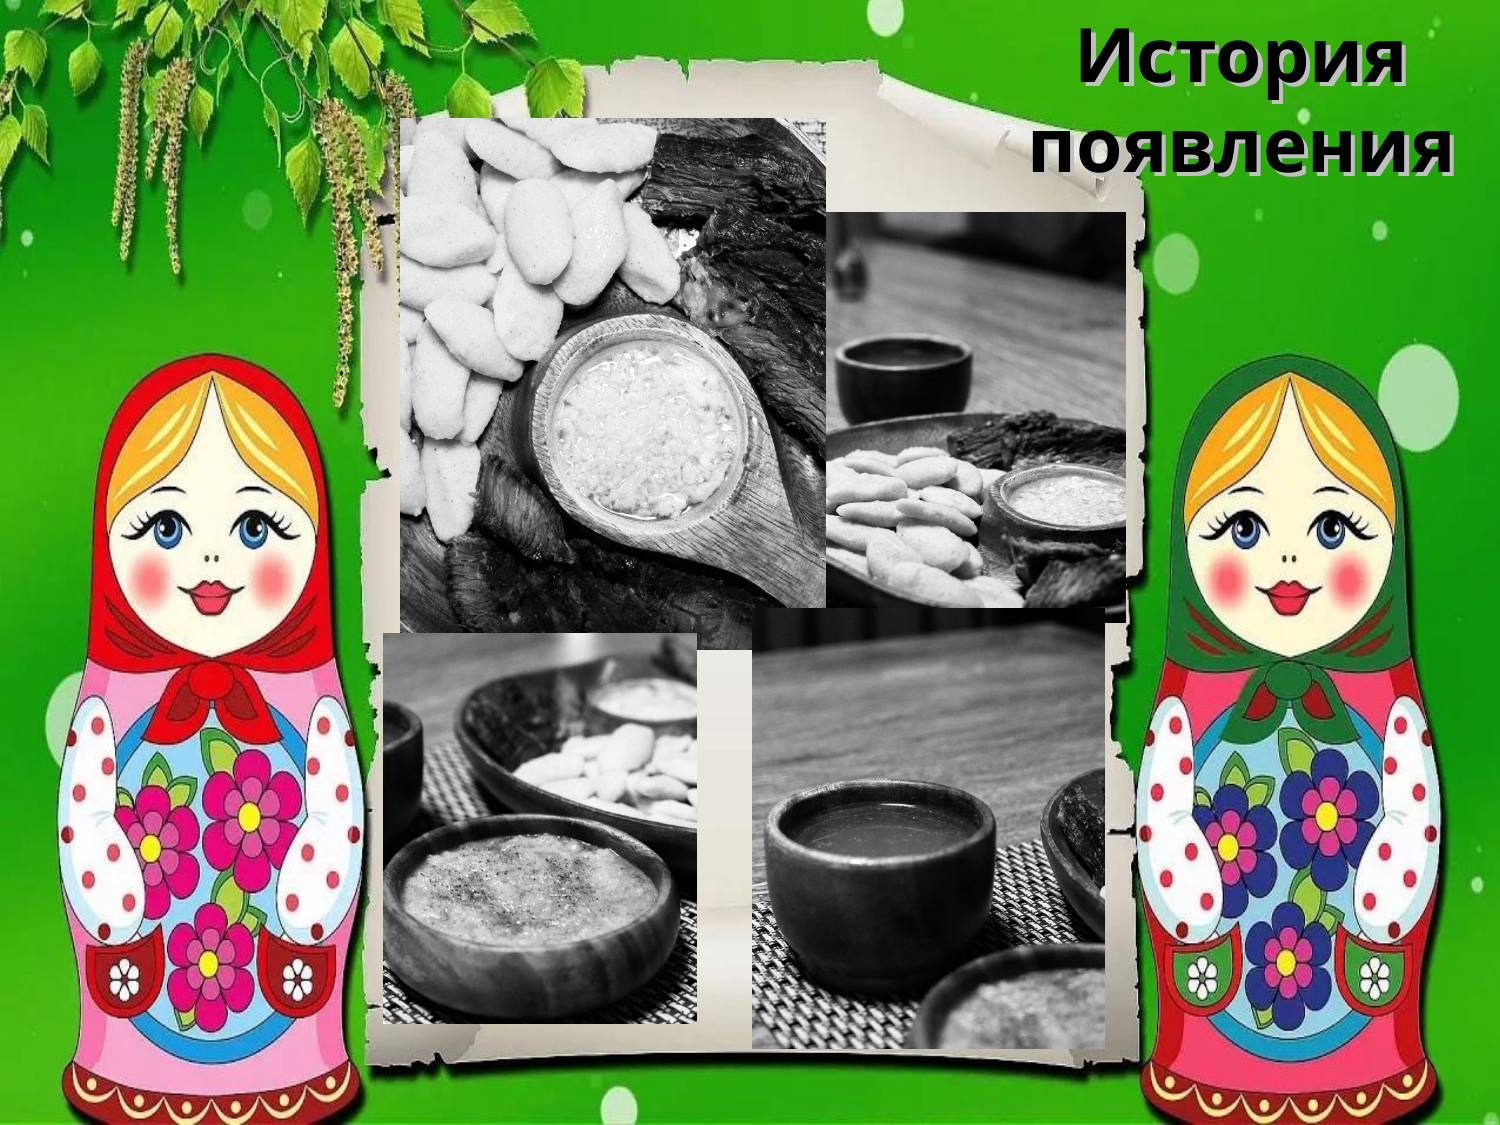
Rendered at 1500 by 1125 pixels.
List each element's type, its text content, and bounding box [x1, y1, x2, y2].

picture [0, 0, 1500, 1125]
text_box История появления [962, 0, 1500, 195]
